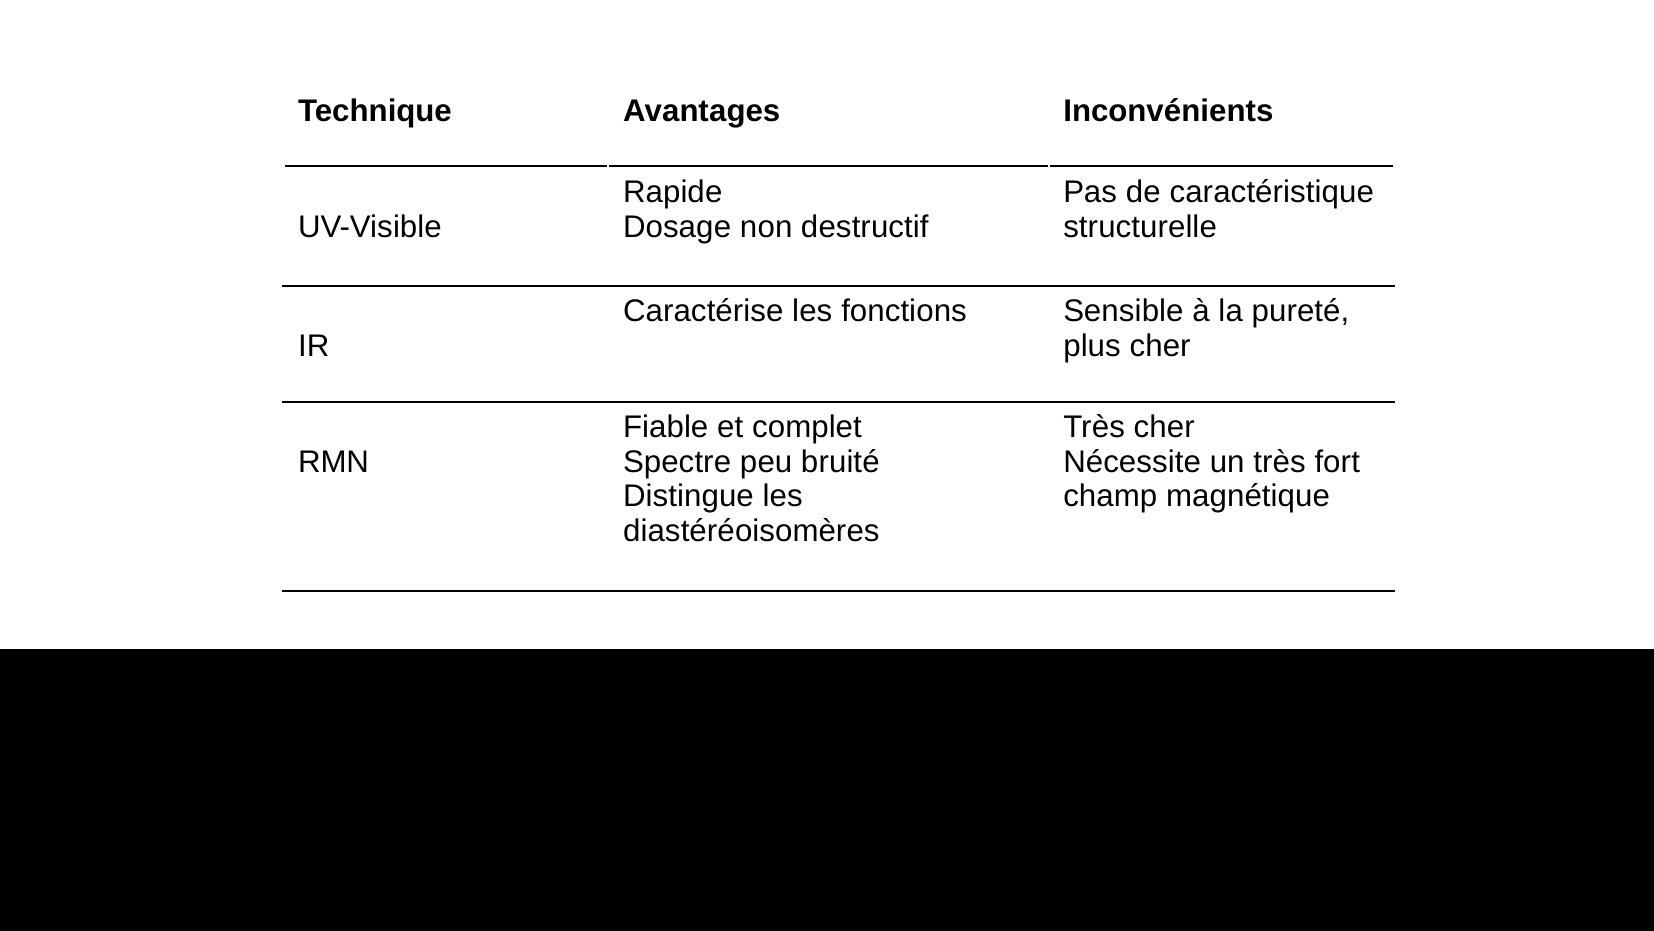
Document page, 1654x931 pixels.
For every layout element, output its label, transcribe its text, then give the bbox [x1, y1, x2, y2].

table_cell IR [285, 287, 607, 401]
table_cell Fiable et complet Spectre peu bruité Distingue les diastéréoisomères [609, 403, 1048, 590]
table_cell Très cher Nécessite un très fort champ magnétique [1050, 403, 1393, 590]
text_box [0, 649, 1654, 931]
table_cell Pas de caractéristique structurelle [1050, 167, 1393, 285]
table_cell Sensible à la pureté, plus cher [1050, 287, 1393, 401]
table_header Avantages [608, 51, 1049, 165]
table_header Technique [283, 51, 608, 165]
table_cell Caractérise les fonctions [609, 287, 1048, 401]
table_cell Rapide Dosage non destructif [609, 167, 1048, 285]
table_cell UV-Visible [285, 167, 607, 285]
table_header Inconvénients [1049, 51, 1394, 165]
table_cell RMN [285, 403, 607, 590]
